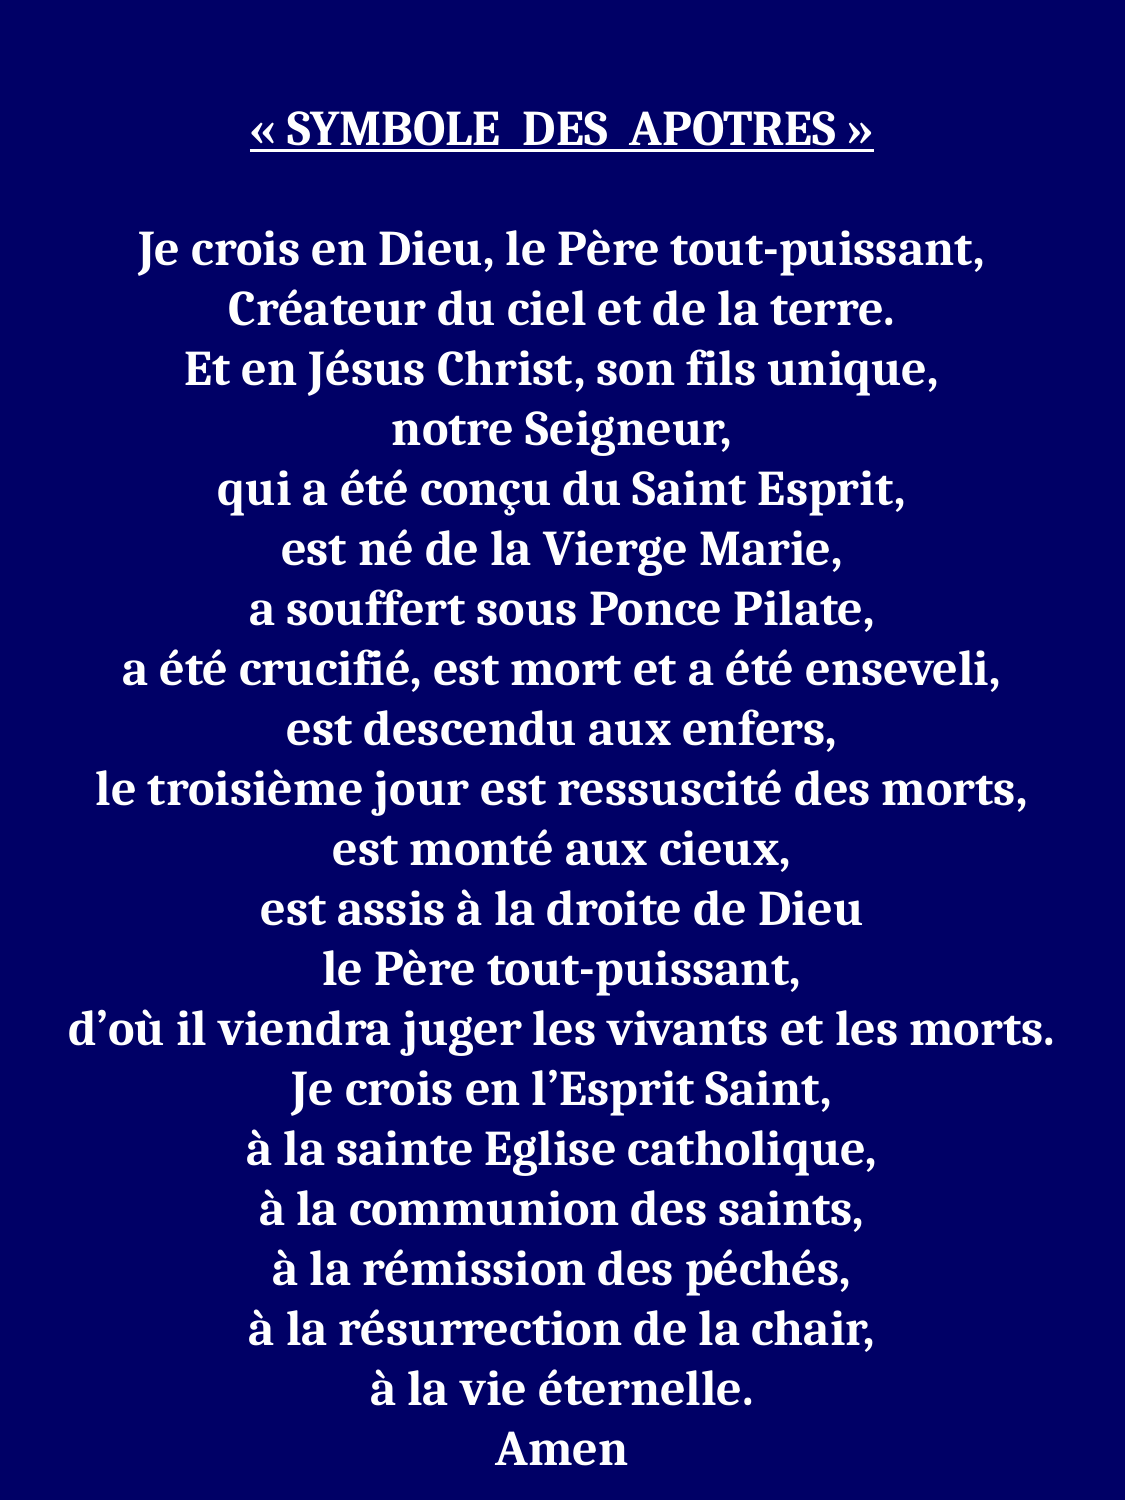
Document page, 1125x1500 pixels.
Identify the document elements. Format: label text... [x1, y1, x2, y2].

text_box « SYMBOLE DES APOTRES » Je crois en Dieu, le Père tout-puissant, Créateur du ciel et de la terre. Et en Jésus Christ, son fils unique, notre Seigneur, qui a été conçu du Saint Esprit, est né de la Vierge Marie, a souffert sous Ponce Pilate, a été crucifié, est mort et a été enseveli, est descendu aux enfers, le troisième jour est ressuscité des morts, est monté aux cieux, est assis à la droite de Dieu le Père tout-puissant, d’où il viendra juger les vivants et les morts. Je crois en l’Esprit Saint, à la sainte Eglise catholique, à la communion des saints, à la rémission des péchés, à la résurrection de la chair, à la vie éternelle. Amen [42, 88, 1082, 1483]
